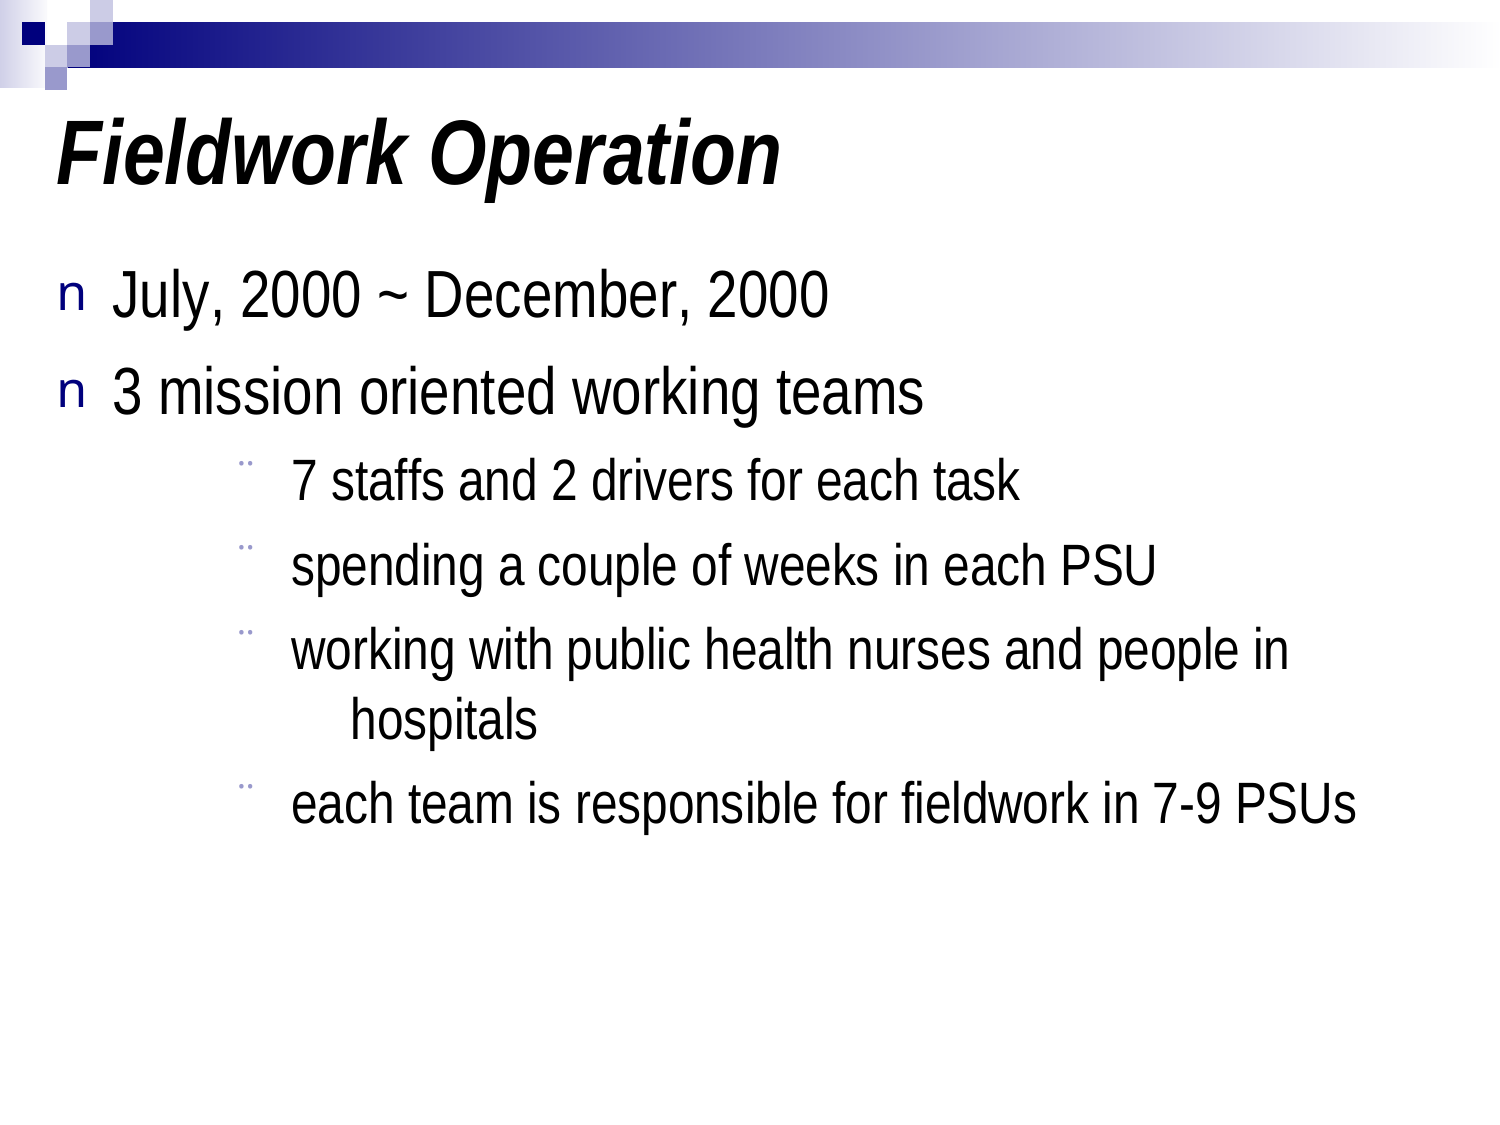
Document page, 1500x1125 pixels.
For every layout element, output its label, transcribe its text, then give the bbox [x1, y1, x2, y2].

list July, 2000 ~ December, 2000 3 mission oriented working teams 7 staffs and 2 drivers for each task spending a couple of weeks in each PSU working with public health nurses and people in hospitals each team is responsible for fieldwork in 7-9 PSUs [41, 243, 1424, 1035]
title Fieldwork Operation [41, 75, 1459, 221]
